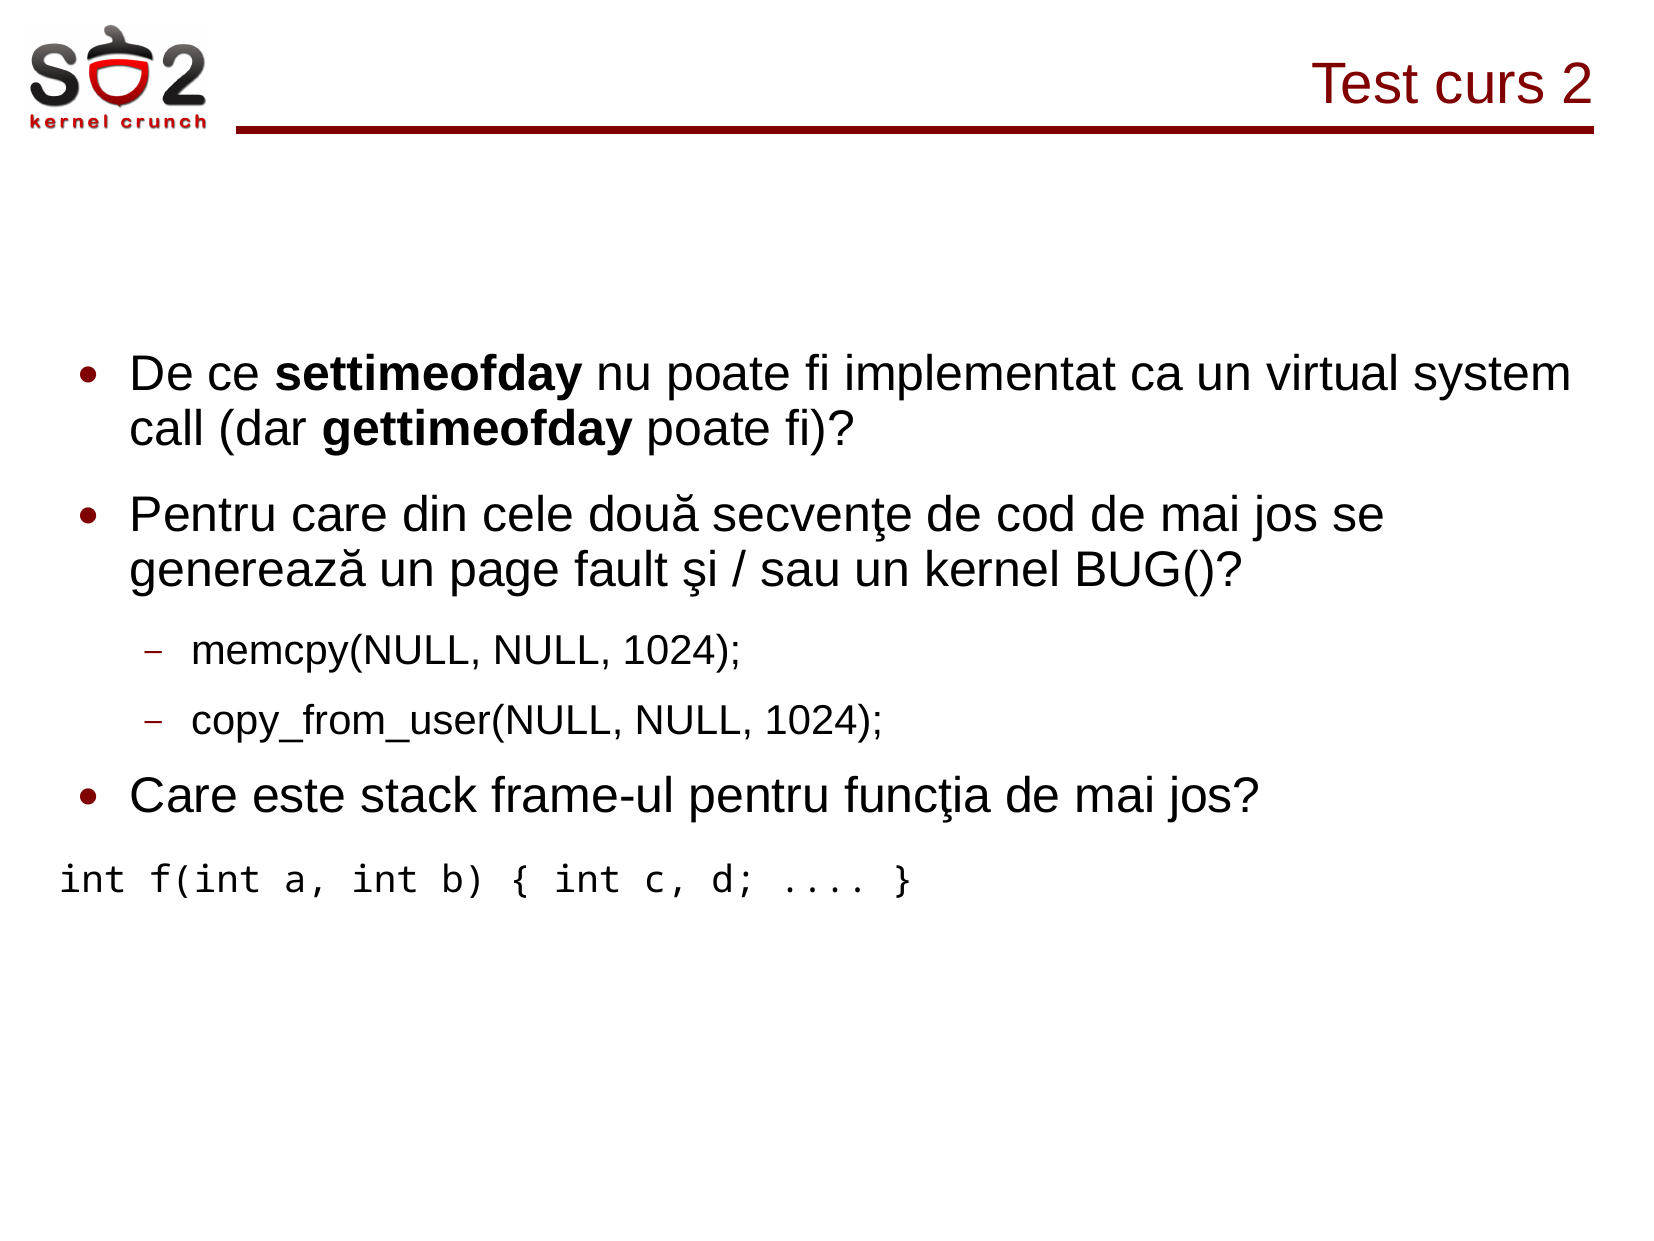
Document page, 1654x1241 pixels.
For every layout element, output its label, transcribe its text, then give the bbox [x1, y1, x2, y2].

list De ce settimeofday nu poate fi implementat ca un virtual system call (dar gettimeofday poate fi)? Pentru care din cele două secvenţe de cod de mai jos se generează un page fault şi / sau un kernel BUG()? memcpy(NULL, NULL, 1024); copy_from_user(NULL, NULL, 1024); Care este stack frame-ul pentru funcţia de mai jos? int f(int a, int b) { int c, d; .... } [59, 184, 1595, 1145]
title Test curs 2 [236, 51, 1595, 117]
picture [29, 23, 207, 130]
